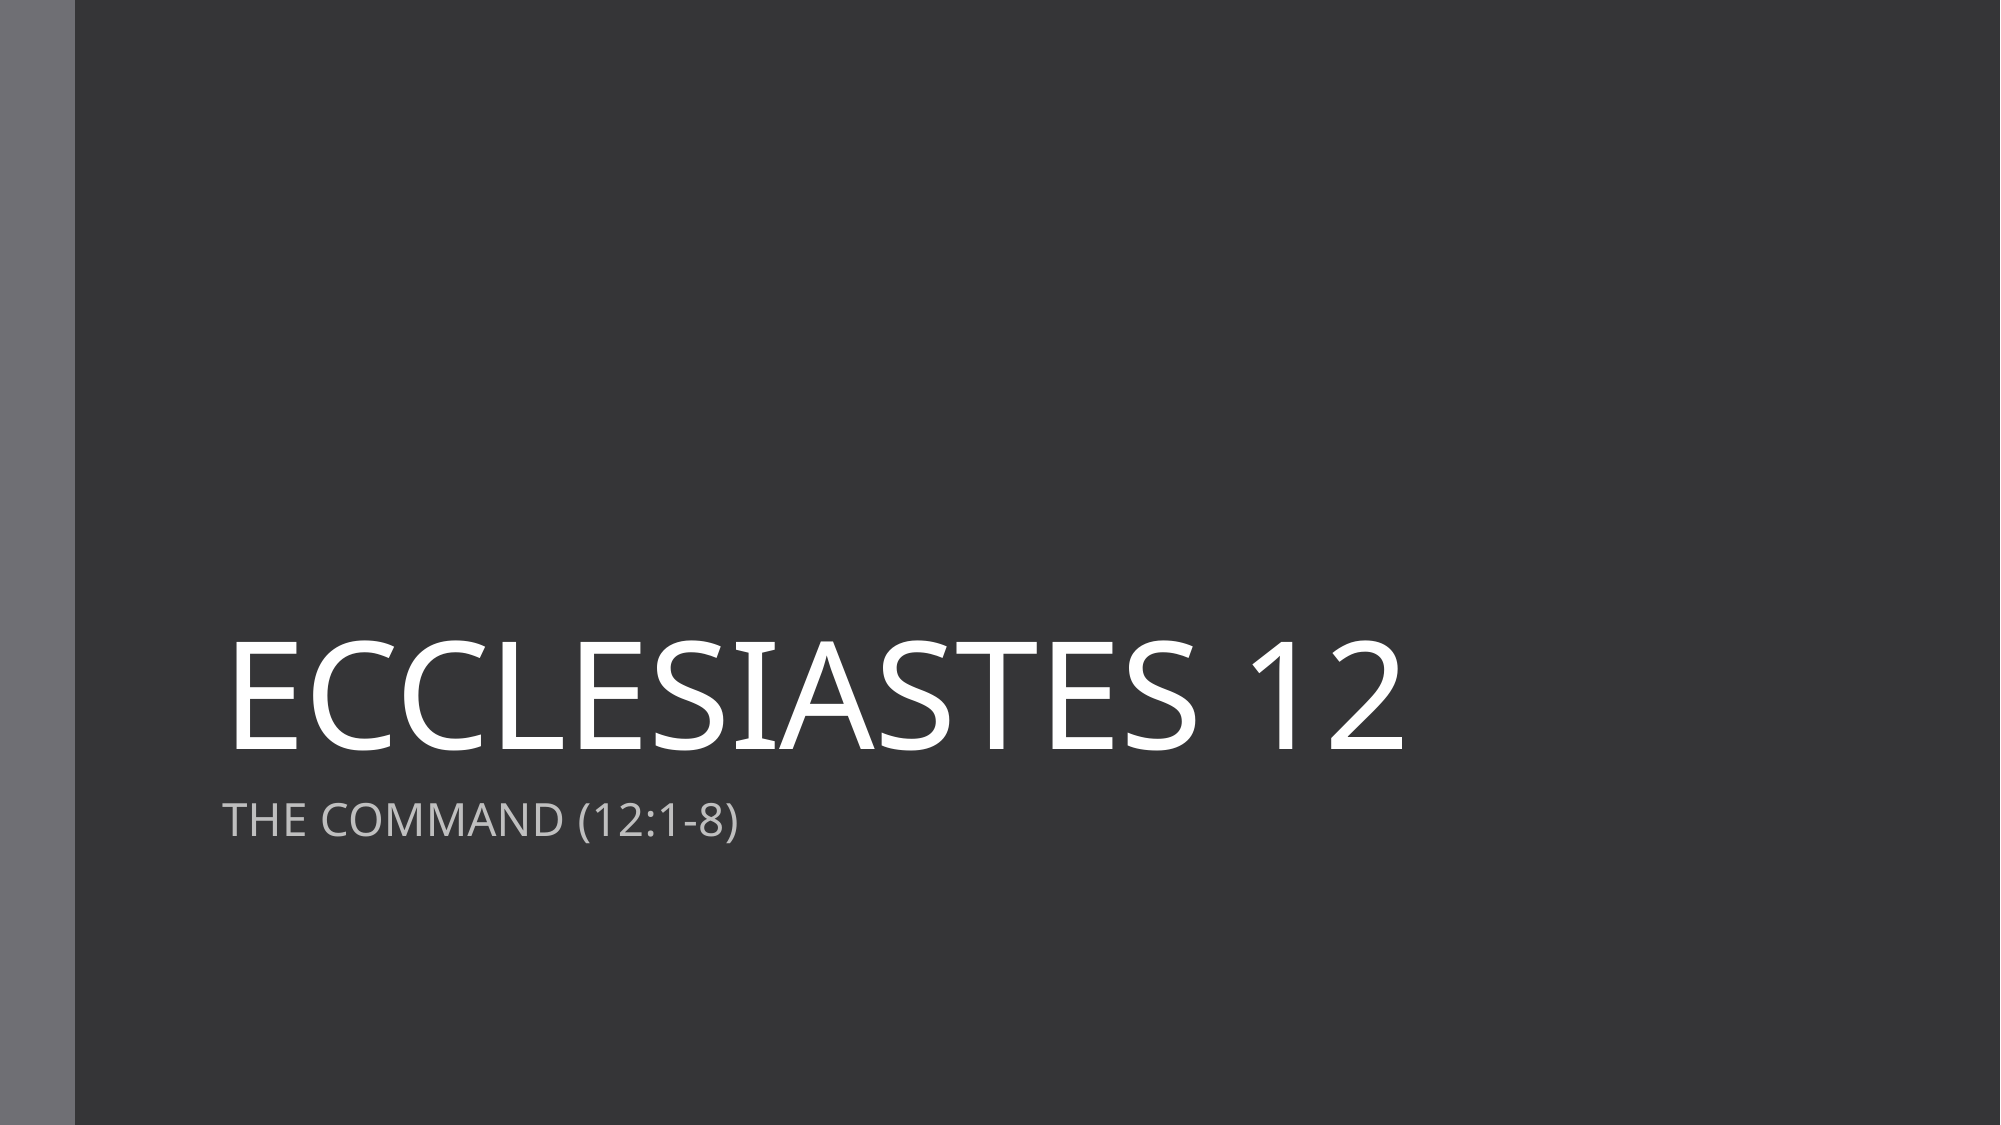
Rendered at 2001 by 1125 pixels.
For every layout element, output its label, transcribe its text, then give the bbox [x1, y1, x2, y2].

title ECCLESIASTES 12 [206, 124, 1752, 787]
subtitle THE COMMAND (12:1-8) [206, 787, 1752, 1066]
